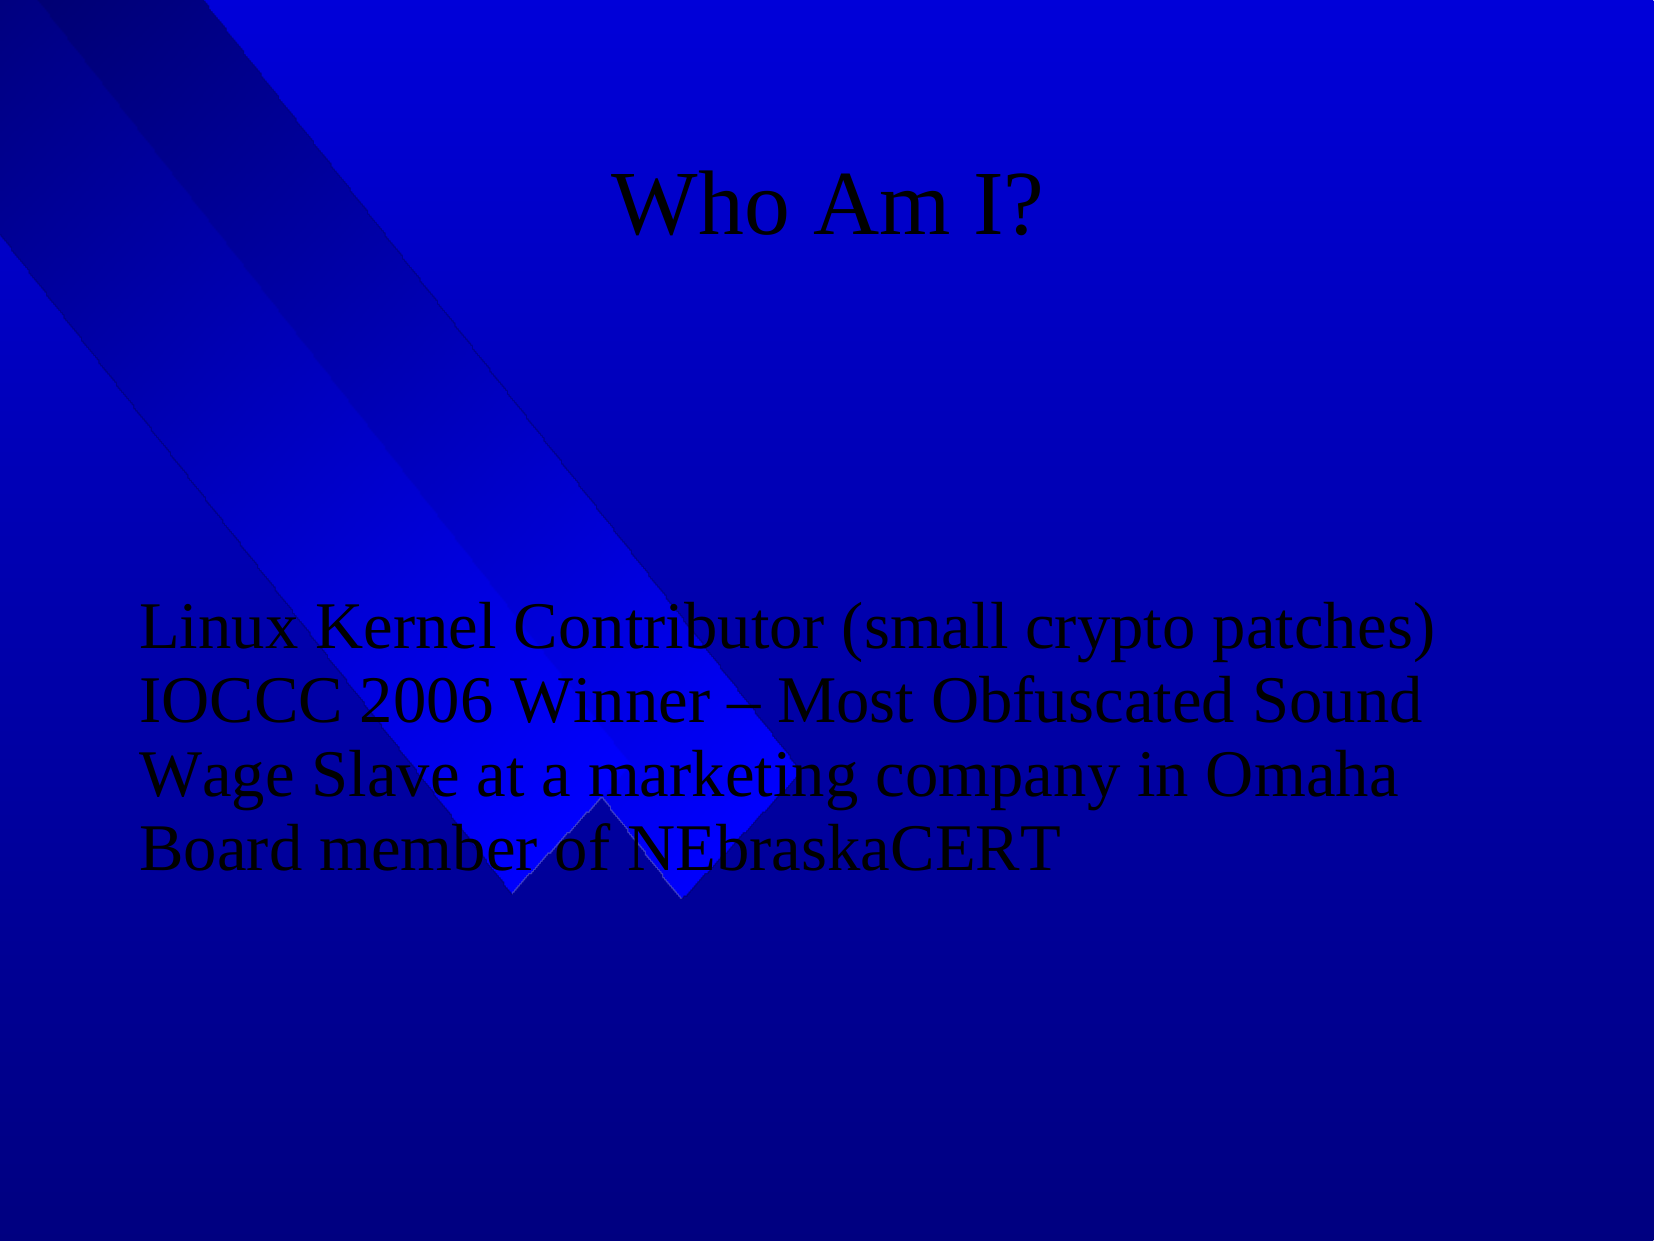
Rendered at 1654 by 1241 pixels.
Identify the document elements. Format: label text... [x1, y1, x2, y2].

title Who Am I? [122, 99, 1535, 307]
subtitle Linux Kernel Contributor (small crypto patches) IOCCC 2006 Winner – Most Obfuscated Sound Wage Slave at a marketing company in Omaha Board member of NEbraskaCERT [122, 346, 1535, 1128]
